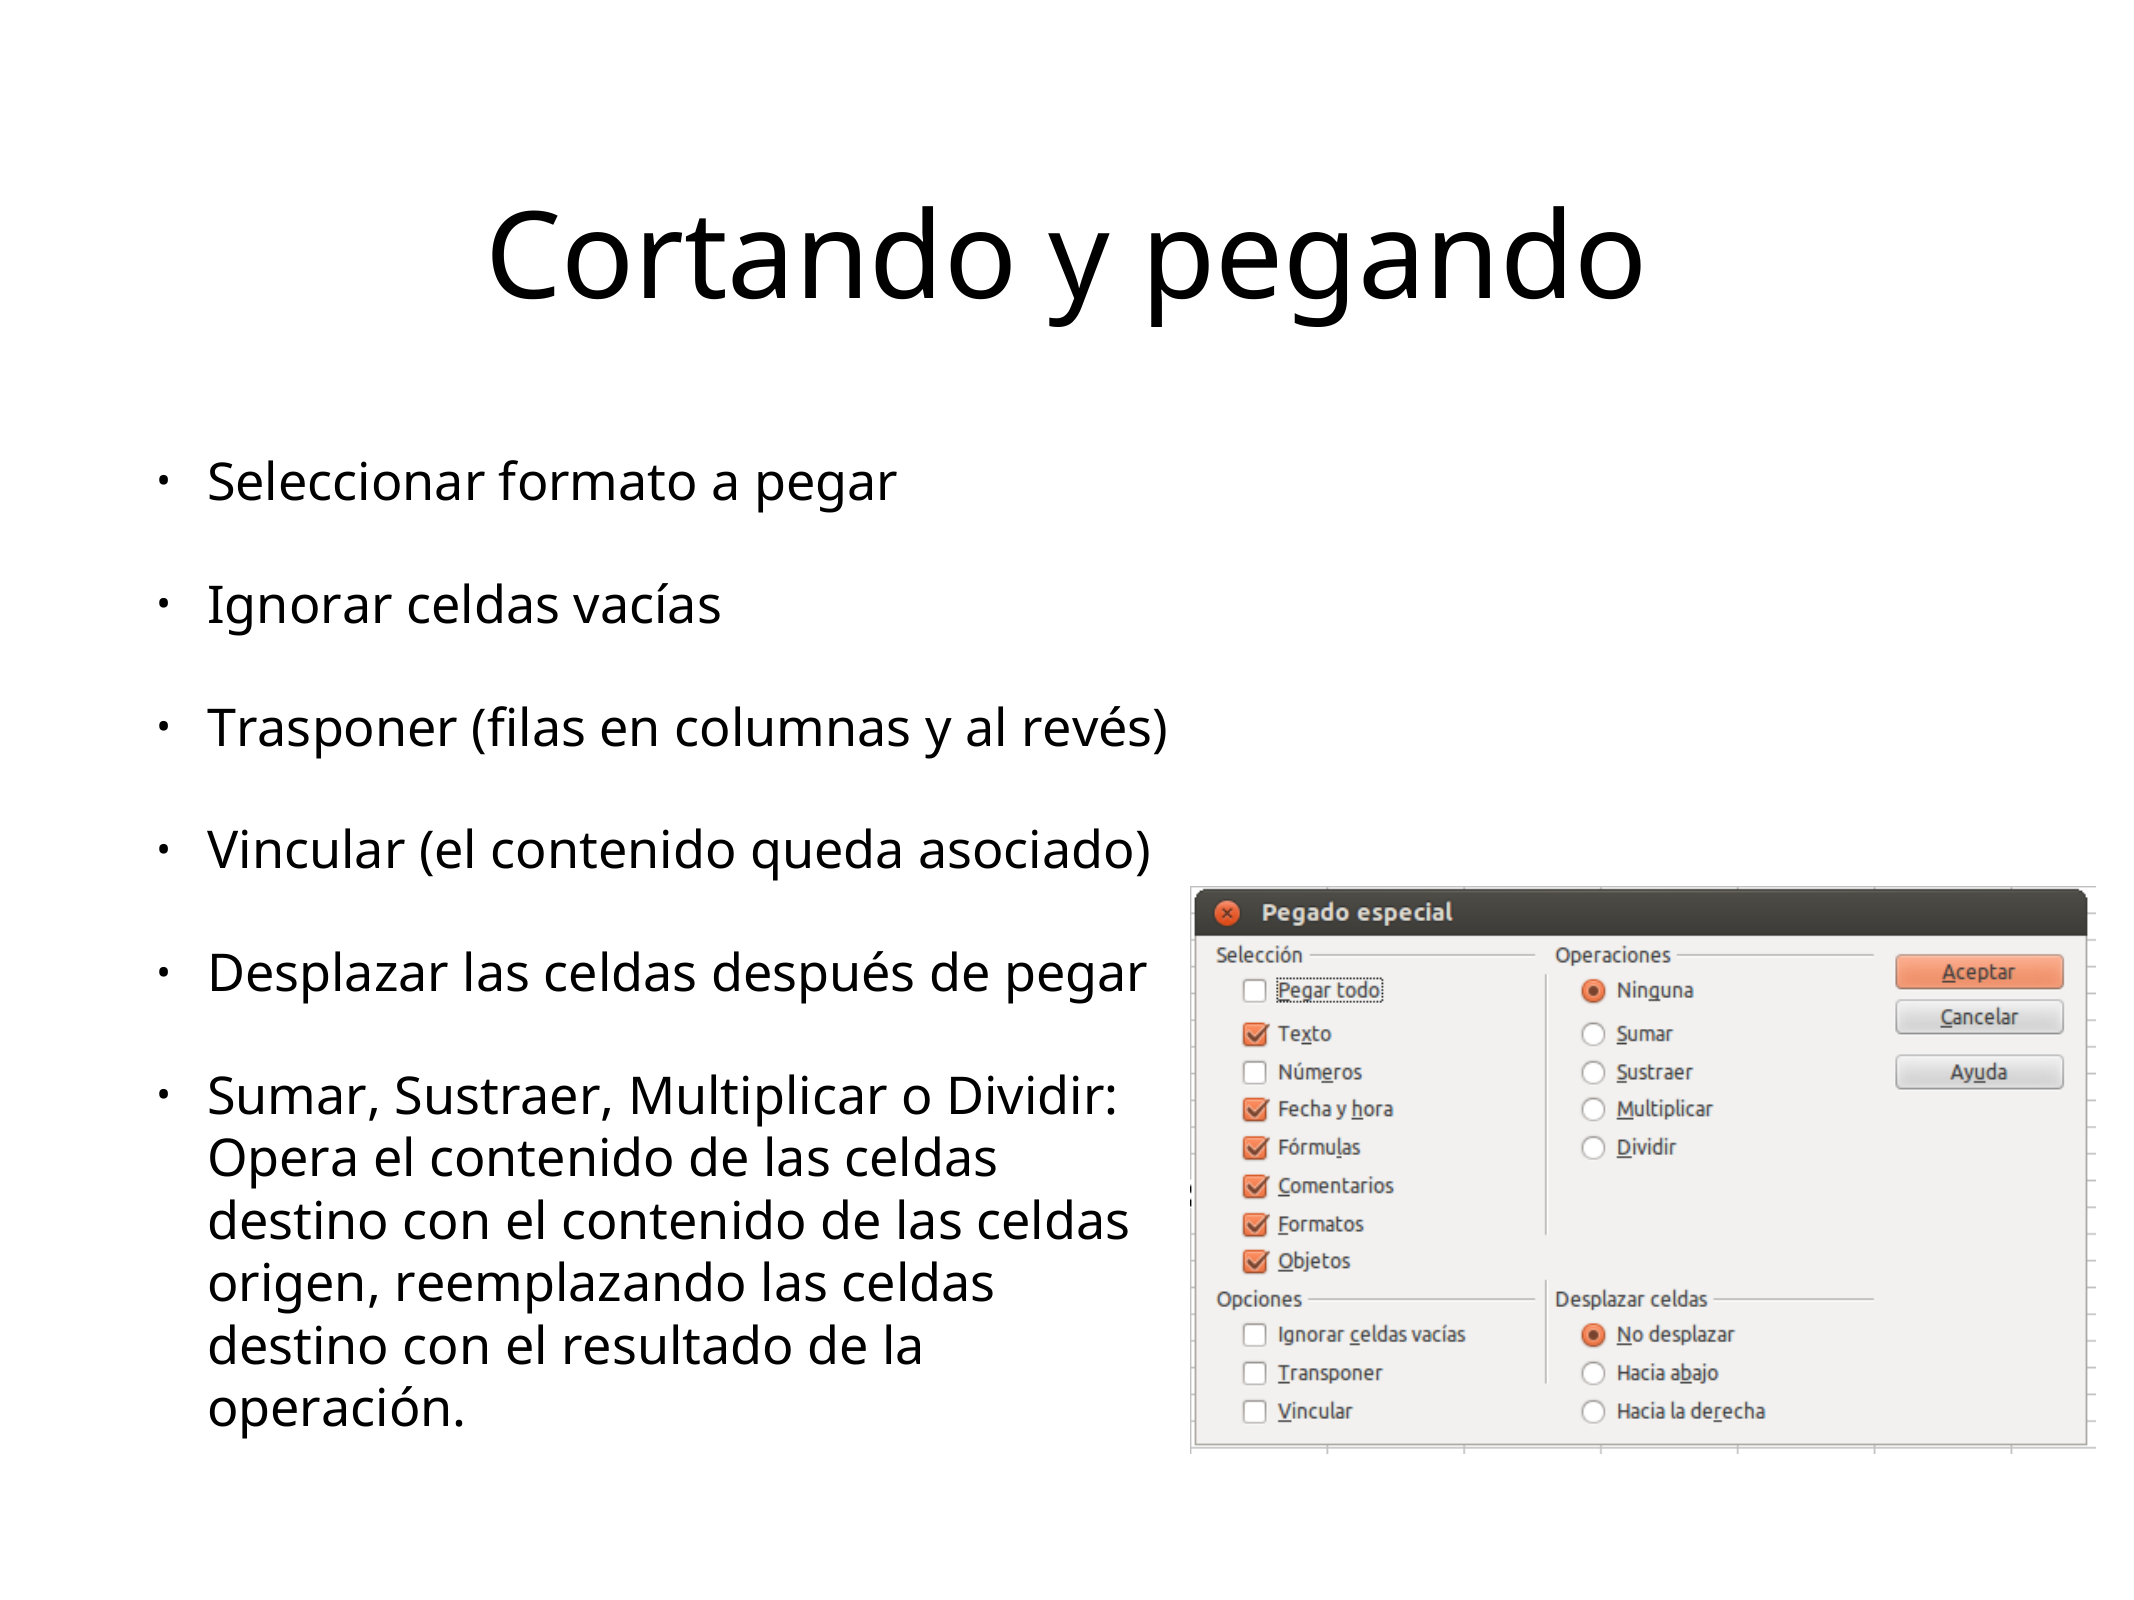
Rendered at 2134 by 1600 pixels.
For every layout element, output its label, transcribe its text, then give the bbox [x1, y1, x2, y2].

picture [1191, 886, 2096, 1454]
list Seleccionar formato a pegar Ignorar celdas vacías Trasponer (filas en columnas y al revés) Vincular (el contenido queda asociado) Desplazar las celdas después de pegar Sumar, Sustraer, Multiplicar o Dividir: Opera el contenido de las celdas destino con el contenido de las celdas origen, reemplazando las celdas destino con el resultado de la operación. [156, 427, 1191, 1459]
title Cortando y pegando [156, 72, 1978, 428]
